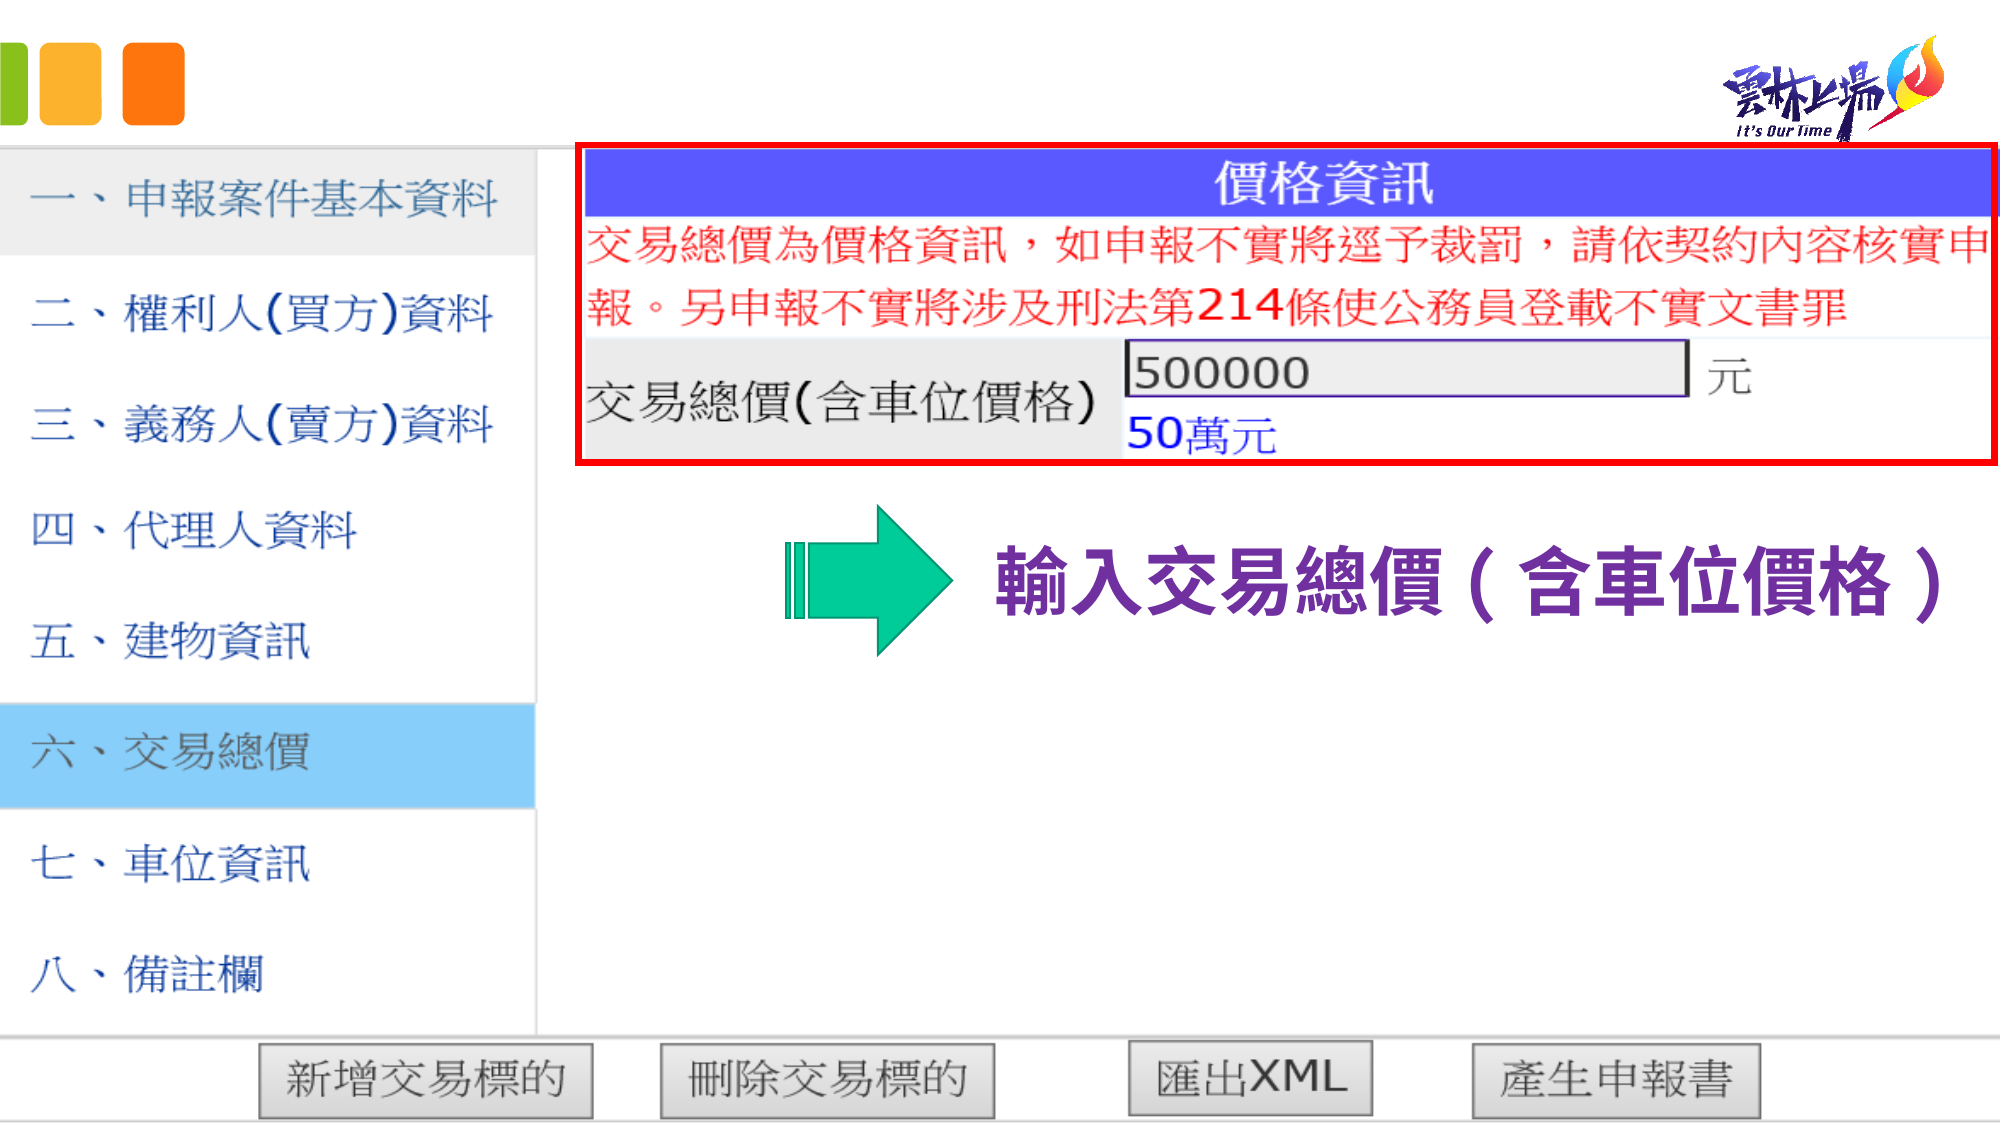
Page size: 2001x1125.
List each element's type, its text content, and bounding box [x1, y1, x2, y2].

picture [0, 145, 2000, 1124]
picture [582, 148, 1991, 459]
picture [1720, 29, 1946, 142]
title 輸入交易總價(含車位價格) [974, 477, 2000, 635]
